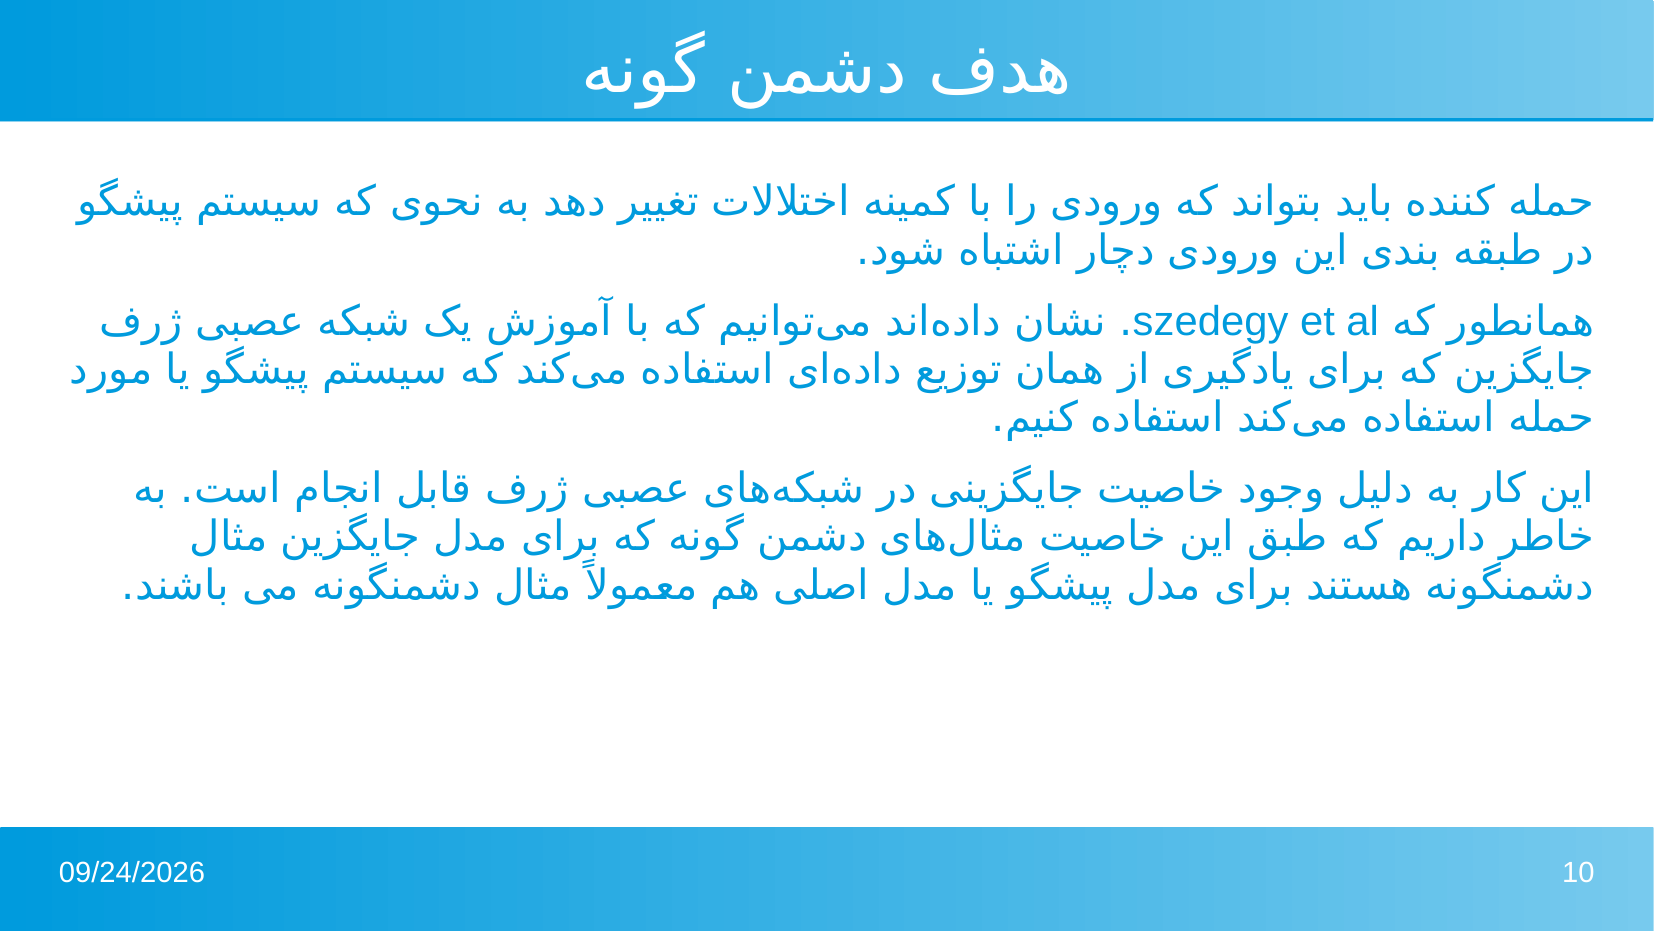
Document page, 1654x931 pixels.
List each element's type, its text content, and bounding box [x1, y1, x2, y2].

list حمله کننده باید بتواند که ورودی را با کمینه اختلالات تغییر دهد به نحوی که سیستم پیشگو در طبقه بندی این ورودی دچار اشتباه شود. همانطور که szedegy et al. نشان داده‌اند می‌توانیم که با آموزش یک شبکه عصبی ژرف جایگزین که برای یادگیری از همان توزیع داده‌ای استفاده می‌کند که سیستم پیشگو یا مورد حمله استفاده می‌کند استفاده کنیم. این کار به دلیل وجود خاصیت جایگزینی در شبکه‌های عصبی ژرف قابل انجام است. به خاطر داریم که طبق این خاصیت مثال‌های دشمن گونه که برای مدل جایگزین مثال دشمنگونه هستند برای مدل پیشگو یا مدل اصلی هم معمولاً مثال دشمنگونه می باشند. [59, 177, 1595, 768]
title هدف دشمن گونه [59, 29, 1595, 108]
